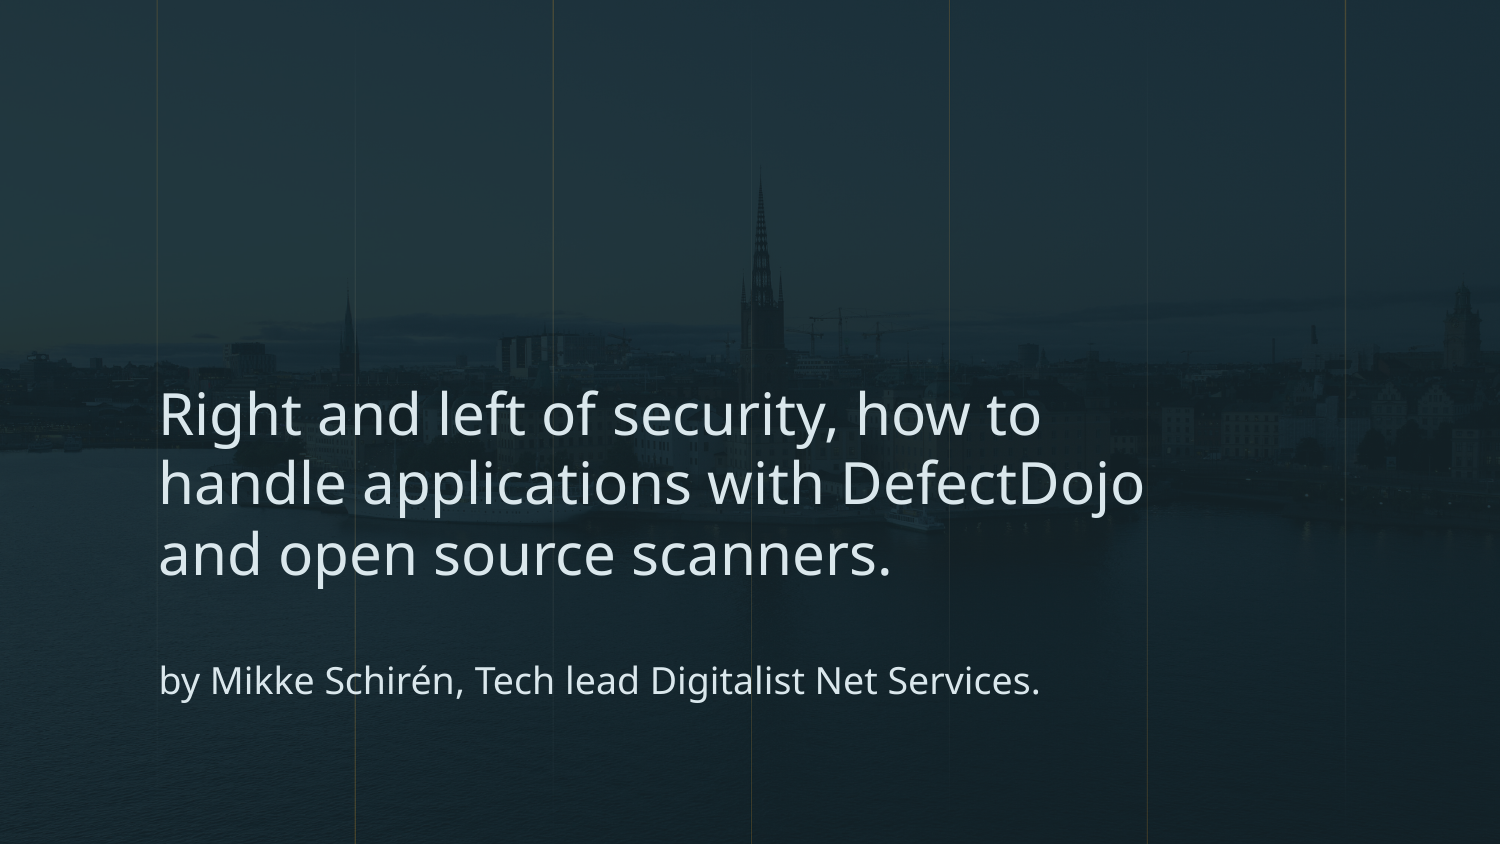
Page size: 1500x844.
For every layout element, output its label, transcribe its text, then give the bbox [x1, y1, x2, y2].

text_box Right and left of security, how to handle applications with DefectDojo and open source scanners. by Mikke Schirén, Tech lead Digitalist Net Services. [143, 361, 1211, 591]
picture [0, 0, 1500, 844]
